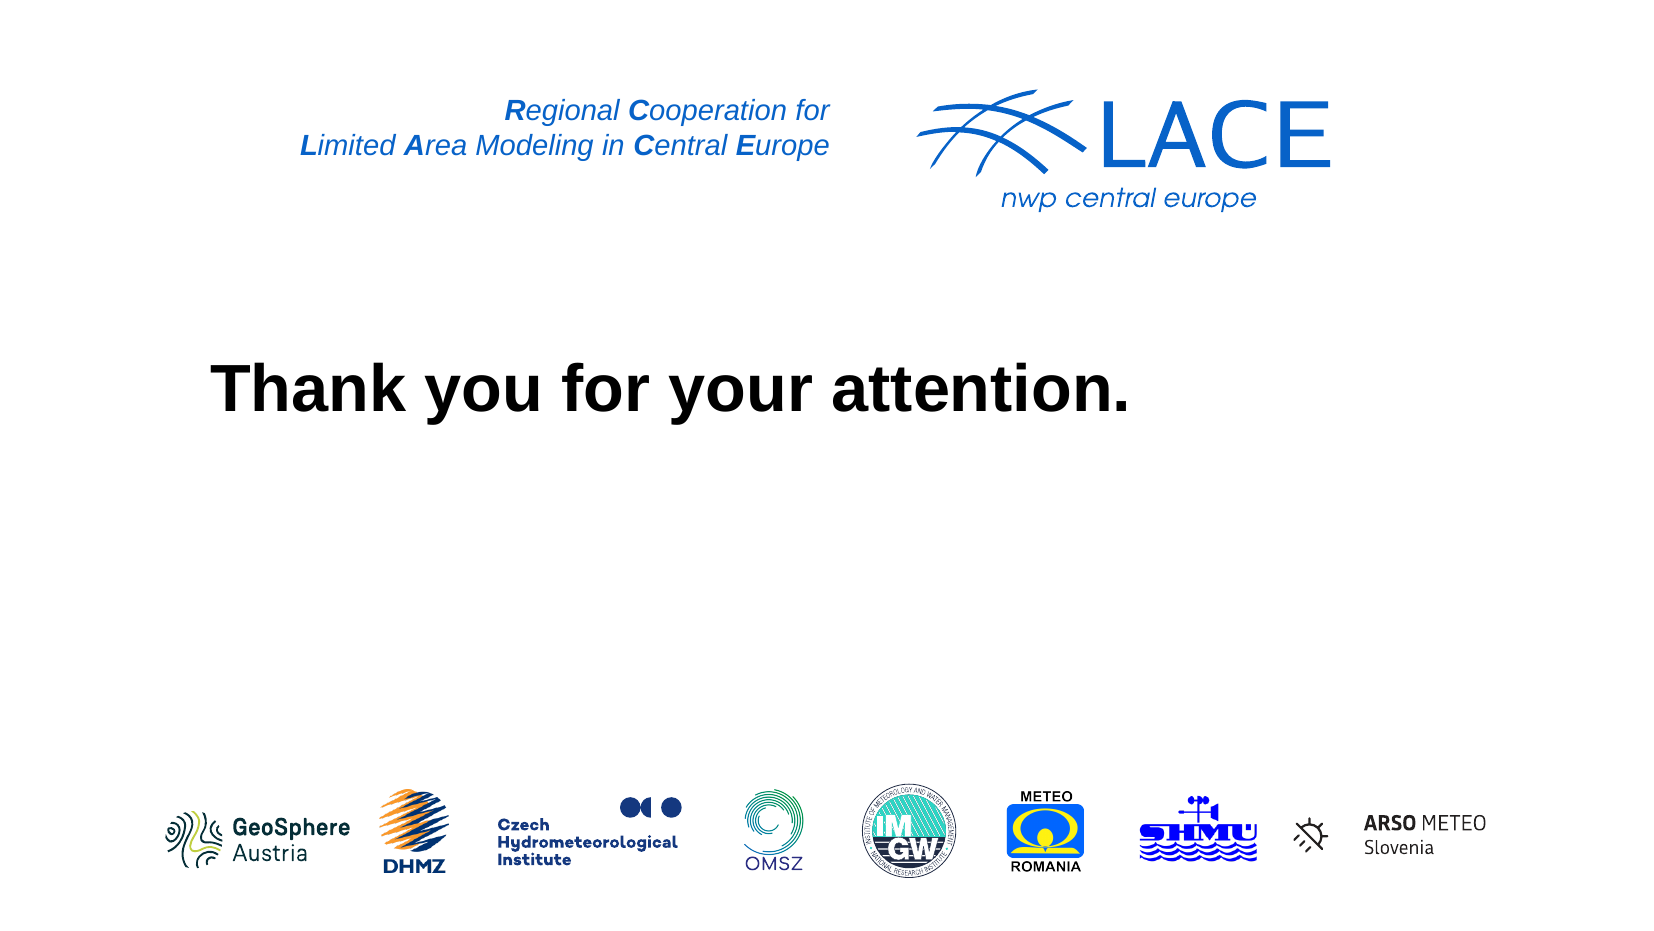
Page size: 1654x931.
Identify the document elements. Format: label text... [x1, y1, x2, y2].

picture [744, 789, 804, 875]
picture [1139, 795, 1257, 862]
picture [1003, 789, 1088, 874]
picture [379, 789, 449, 873]
title Thank you for your attention. [210, 310, 1471, 466]
